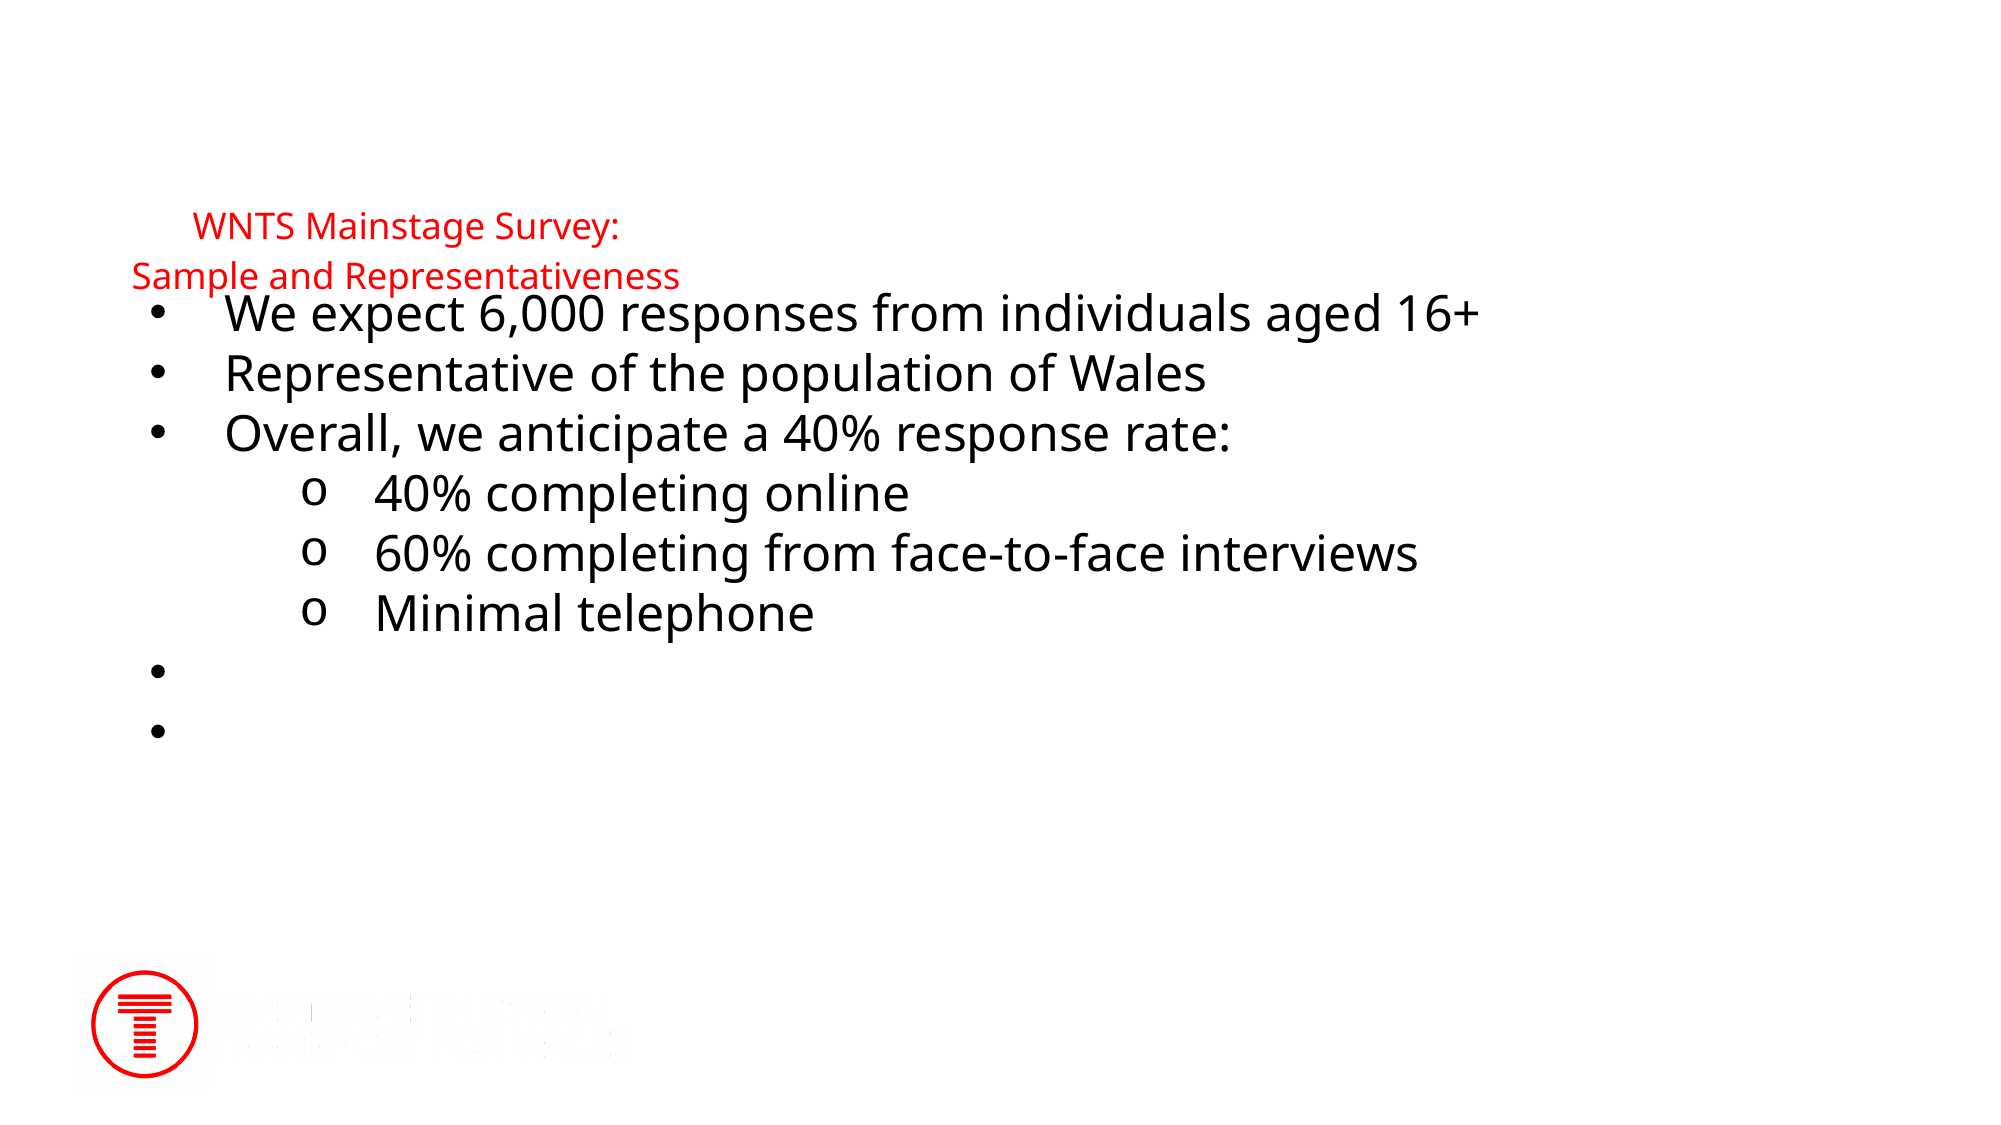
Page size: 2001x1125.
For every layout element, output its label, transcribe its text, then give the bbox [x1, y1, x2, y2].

list WNTS Mainstage Survey: Sample and Representativeness [114, 37, 1803, 225]
text_box We expect 6,000 responses from individuals aged 16+ Representative of the population of Wales Overall, we anticipate a 40% response rate: 40% completing online 60% completing from face-to-face interviews Minimal telephone [134, 274, 1919, 820]
